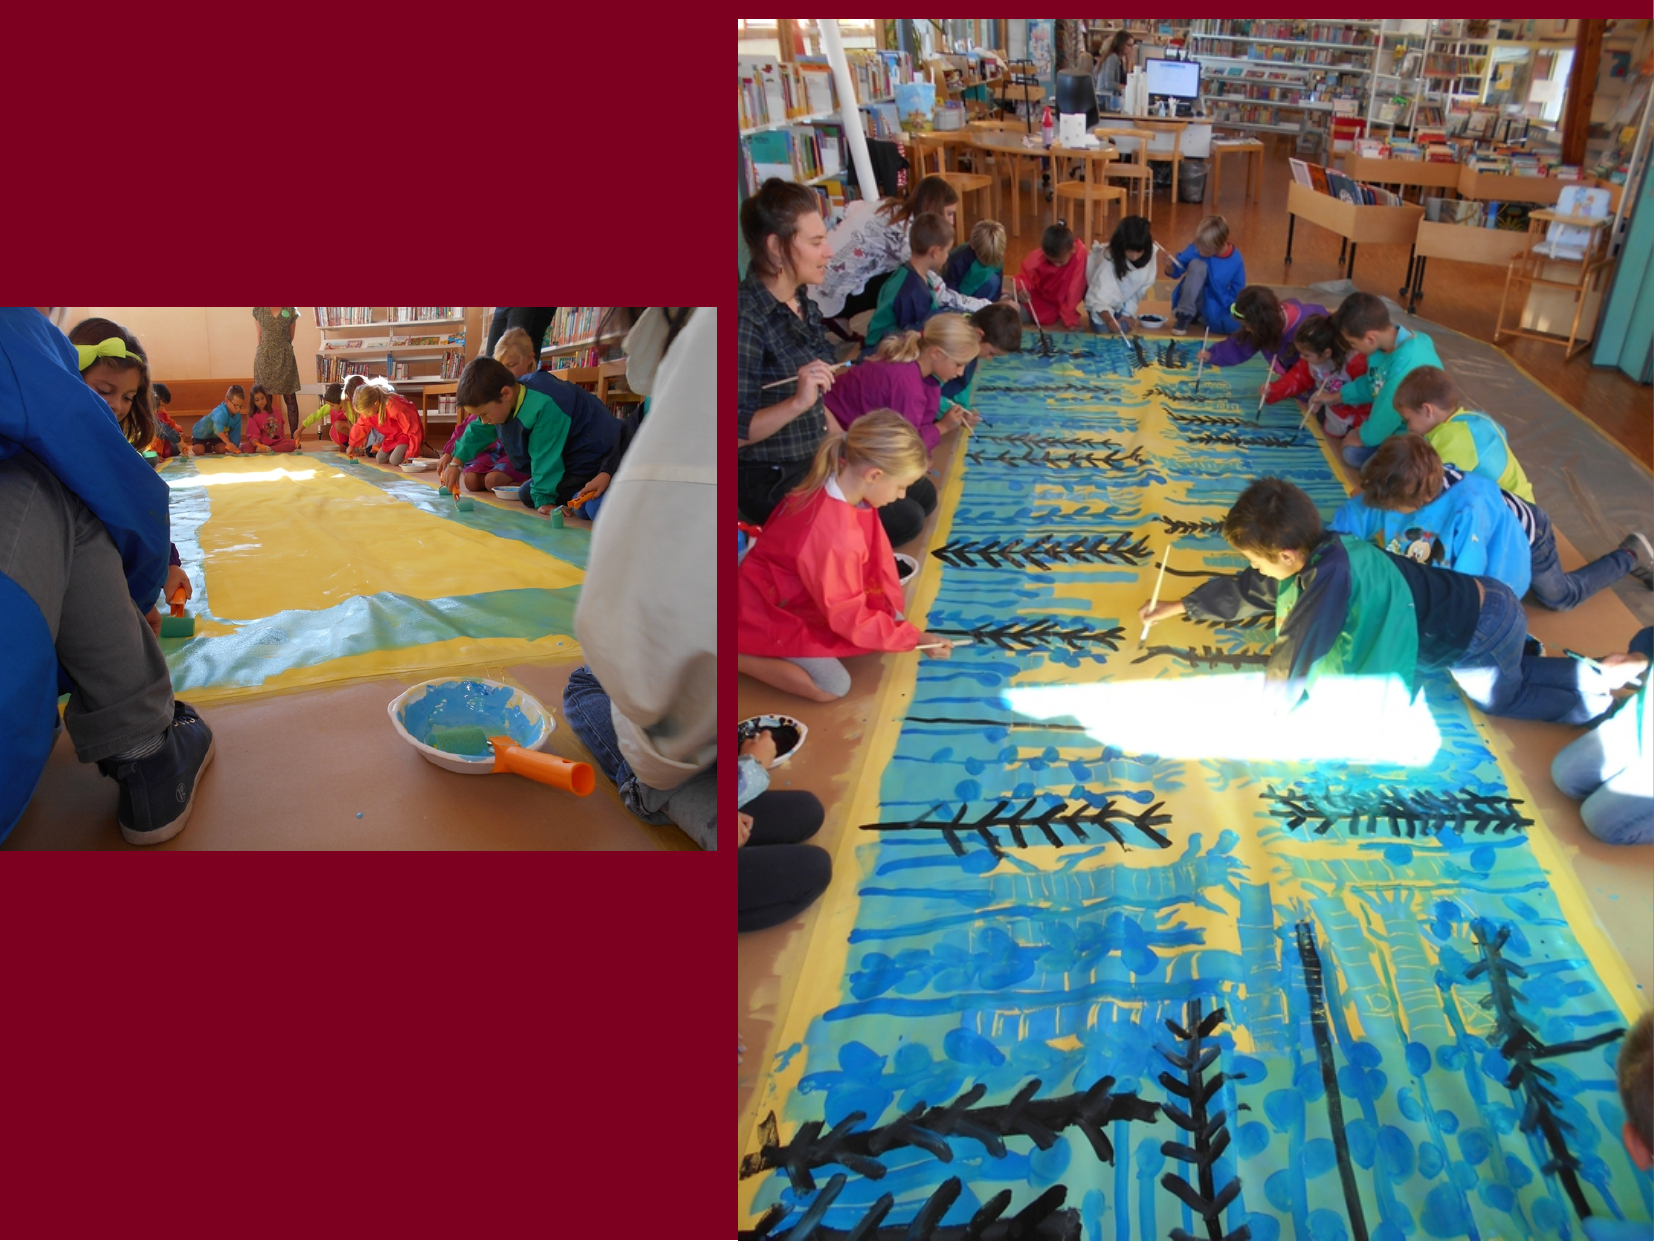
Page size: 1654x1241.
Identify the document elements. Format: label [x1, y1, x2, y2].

picture [0, 307, 717, 851]
picture [738, 19, 1654, 1241]
